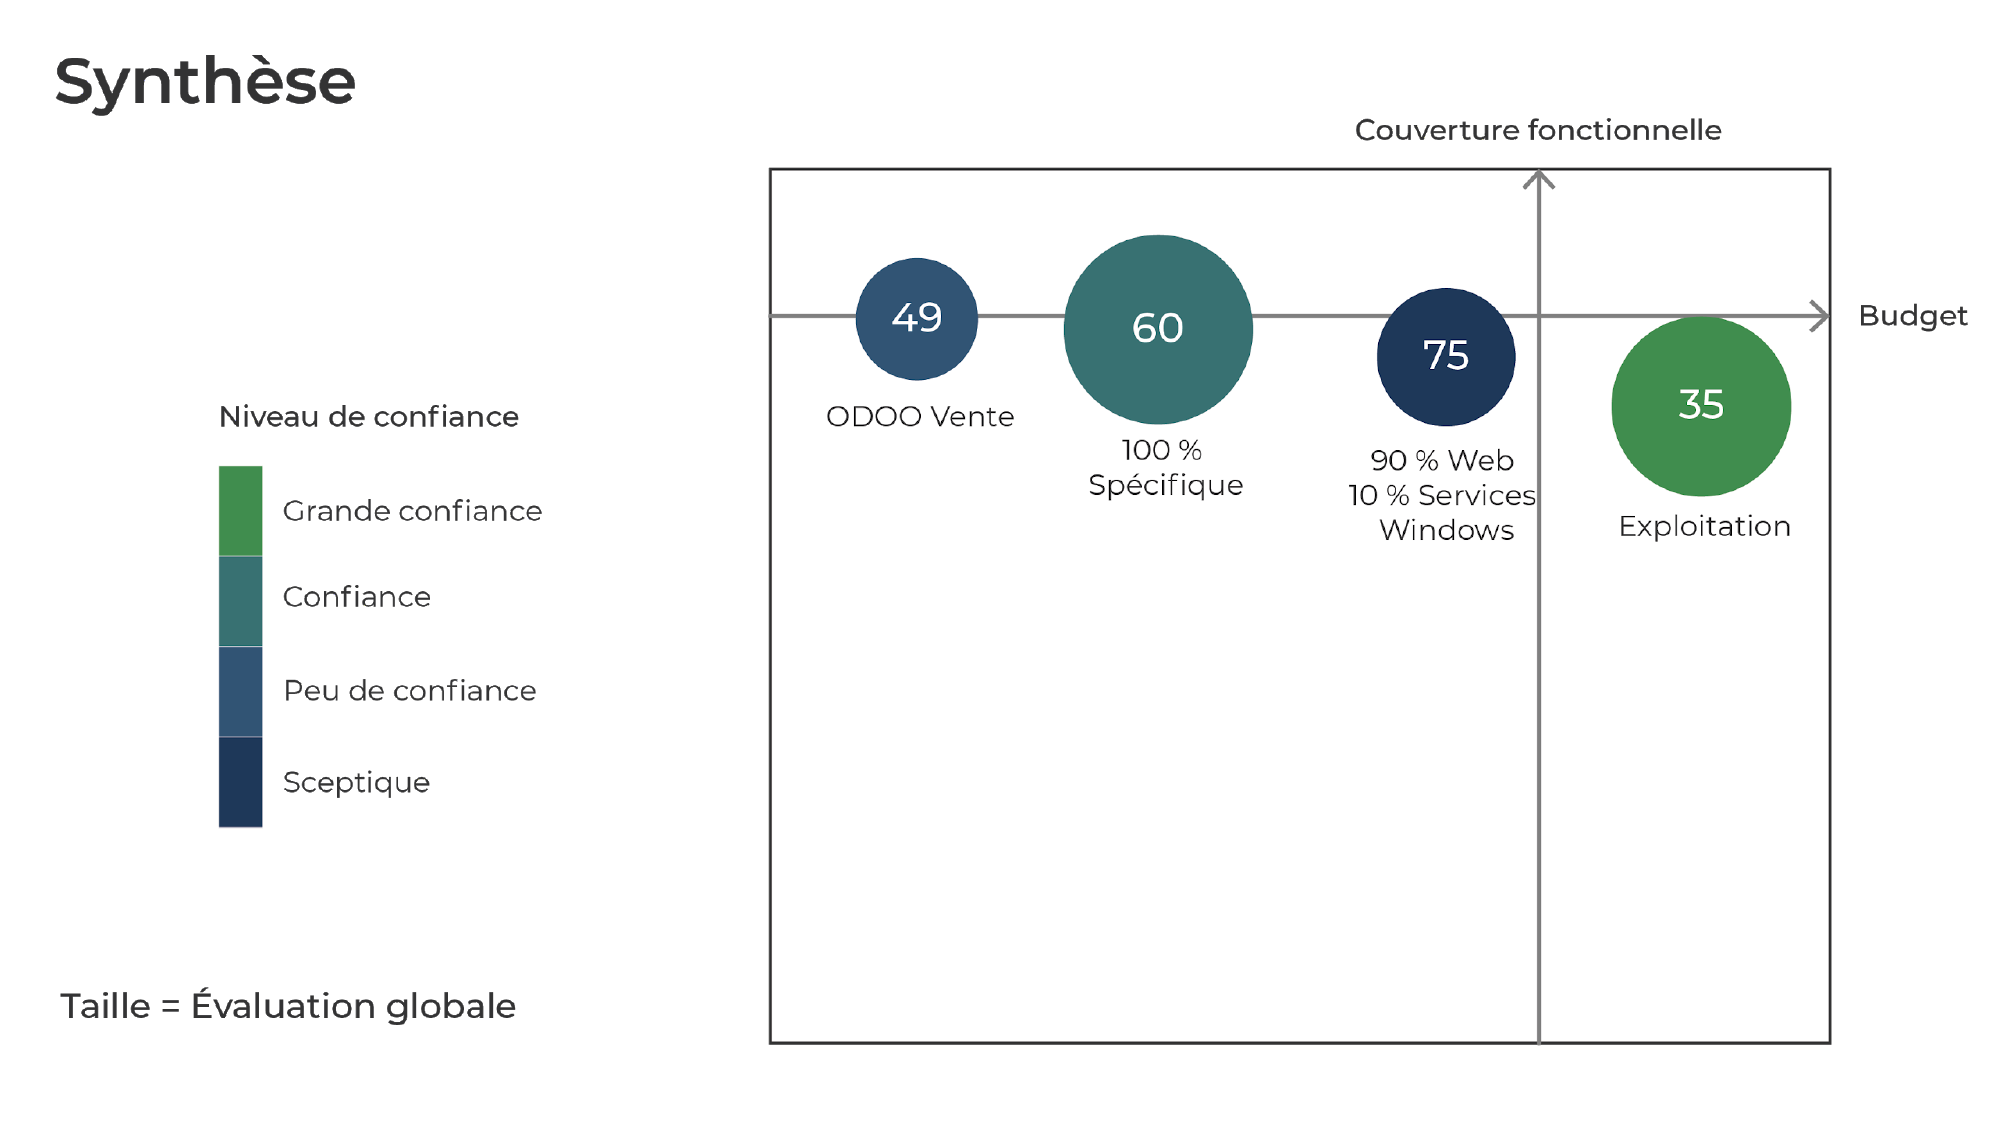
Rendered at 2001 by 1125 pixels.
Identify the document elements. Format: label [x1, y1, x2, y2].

picture [24, 37, 1975, 1056]
